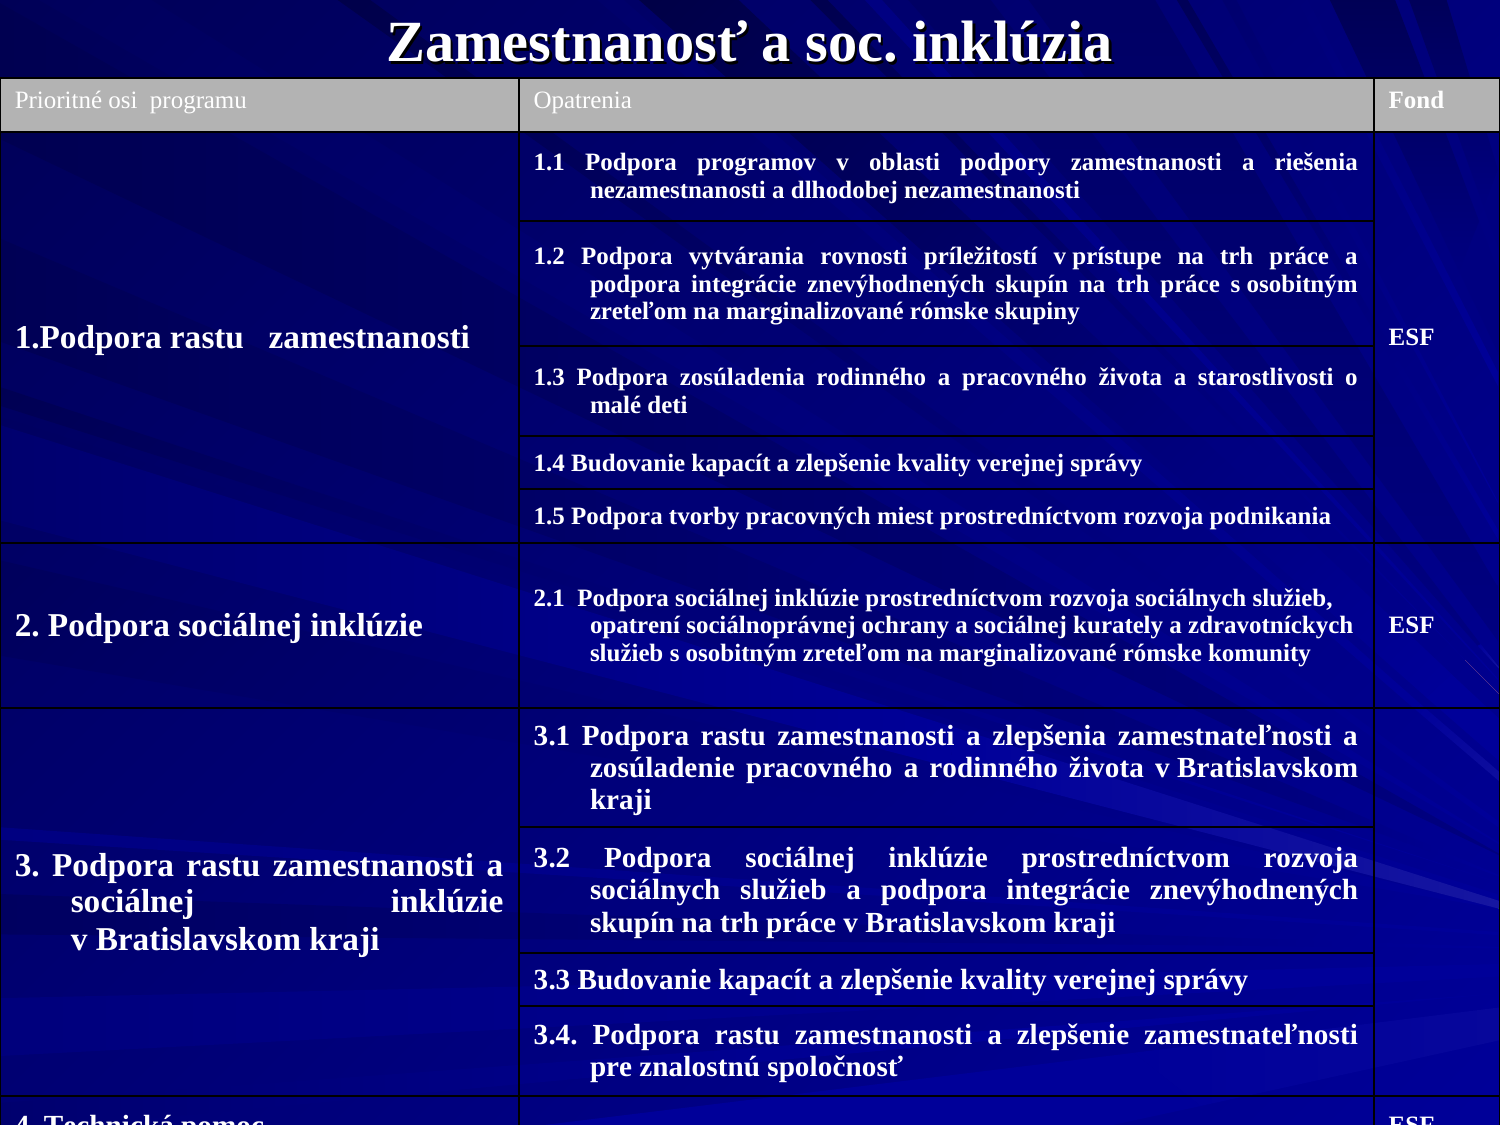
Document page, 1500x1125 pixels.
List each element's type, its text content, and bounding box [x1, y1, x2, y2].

text_box ESF [1375, 1097, 1499, 1125]
text_box Opatrenia [520, 79, 1373, 131]
text_box ESF [1375, 133, 1499, 542]
title Zamestnanosť a soc. inklúzia [0, 0, 1500, 77]
text_box 3.3 Budovanie kapacít a zlepšenie kvality verejnej správy [520, 954, 1373, 1005]
text_box 3. Podpora rastu zamestnanosti a sociálnej inklúzie v Bratislavskom kraji [1, 709, 518, 1095]
text_box 3.2 Podpora sociálnej inklúzie prostredníctvom rozvoja sociálnych služieb a podpora integrácie znevýhodnených skupín na trh práce v Bratislavskom kraji [520, 828, 1373, 952]
text_box 1.4 Budovanie kapacít a zlepšenie kvality verejnej správy [520, 437, 1373, 488]
text_box Prioritné osi programu [1, 79, 518, 131]
text_box 2.1 Podpora sociálnej inklúzie prostredníctvom rozvoja sociálnych služieb, opatrení sociálnoprávnej ochrany a sociálnej kurately a zdravotníckych služieb s osobitným zreteľom na marginalizované rómske komunity [520, 544, 1373, 707]
text_box 1.Podpora rastu zamestnanosti [1, 133, 518, 542]
text_box 4. Technická pomoc [1, 1097, 518, 1125]
text_box 1.1 Podpora programov v oblasti podpory zamestnanosti a riešenia nezamestnanosti a dlhodobej nezamestnanosti [520, 133, 1373, 220]
text_box ESF [1375, 544, 1499, 707]
text_box Fond [1375, 79, 1499, 131]
text_box 1.5 Podpora tvorby pracovných miest prostredníctvom rozvoja podnikania [520, 490, 1373, 542]
text_box 2. Podpora sociálnej inklúzie [1, 544, 518, 707]
text_box 1.3 Podpora zosúladenia rodinného a pracovného života a starostlivosti o malé deti [520, 347, 1373, 435]
text_box 3.4. Podpora rastu zamestnanosti a zlepšenie zamestnateľnosti pre znalostnú spoločnosť [520, 1007, 1373, 1095]
text_box 1.2 Podpora vytvárania rovnosti príležitostí v prístupe na trh práce a podpora integrácie znevýhodnených skupín na trh práce s osobitným zreteľom na marginalizované rómske skupiny [520, 222, 1373, 345]
text_box 3.1 Podpora rastu zamestnanosti a zlepšenia zamestnateľnosti a zosúladenie pracovného a rodinného života v Bratislavskom kraji [520, 709, 1373, 826]
